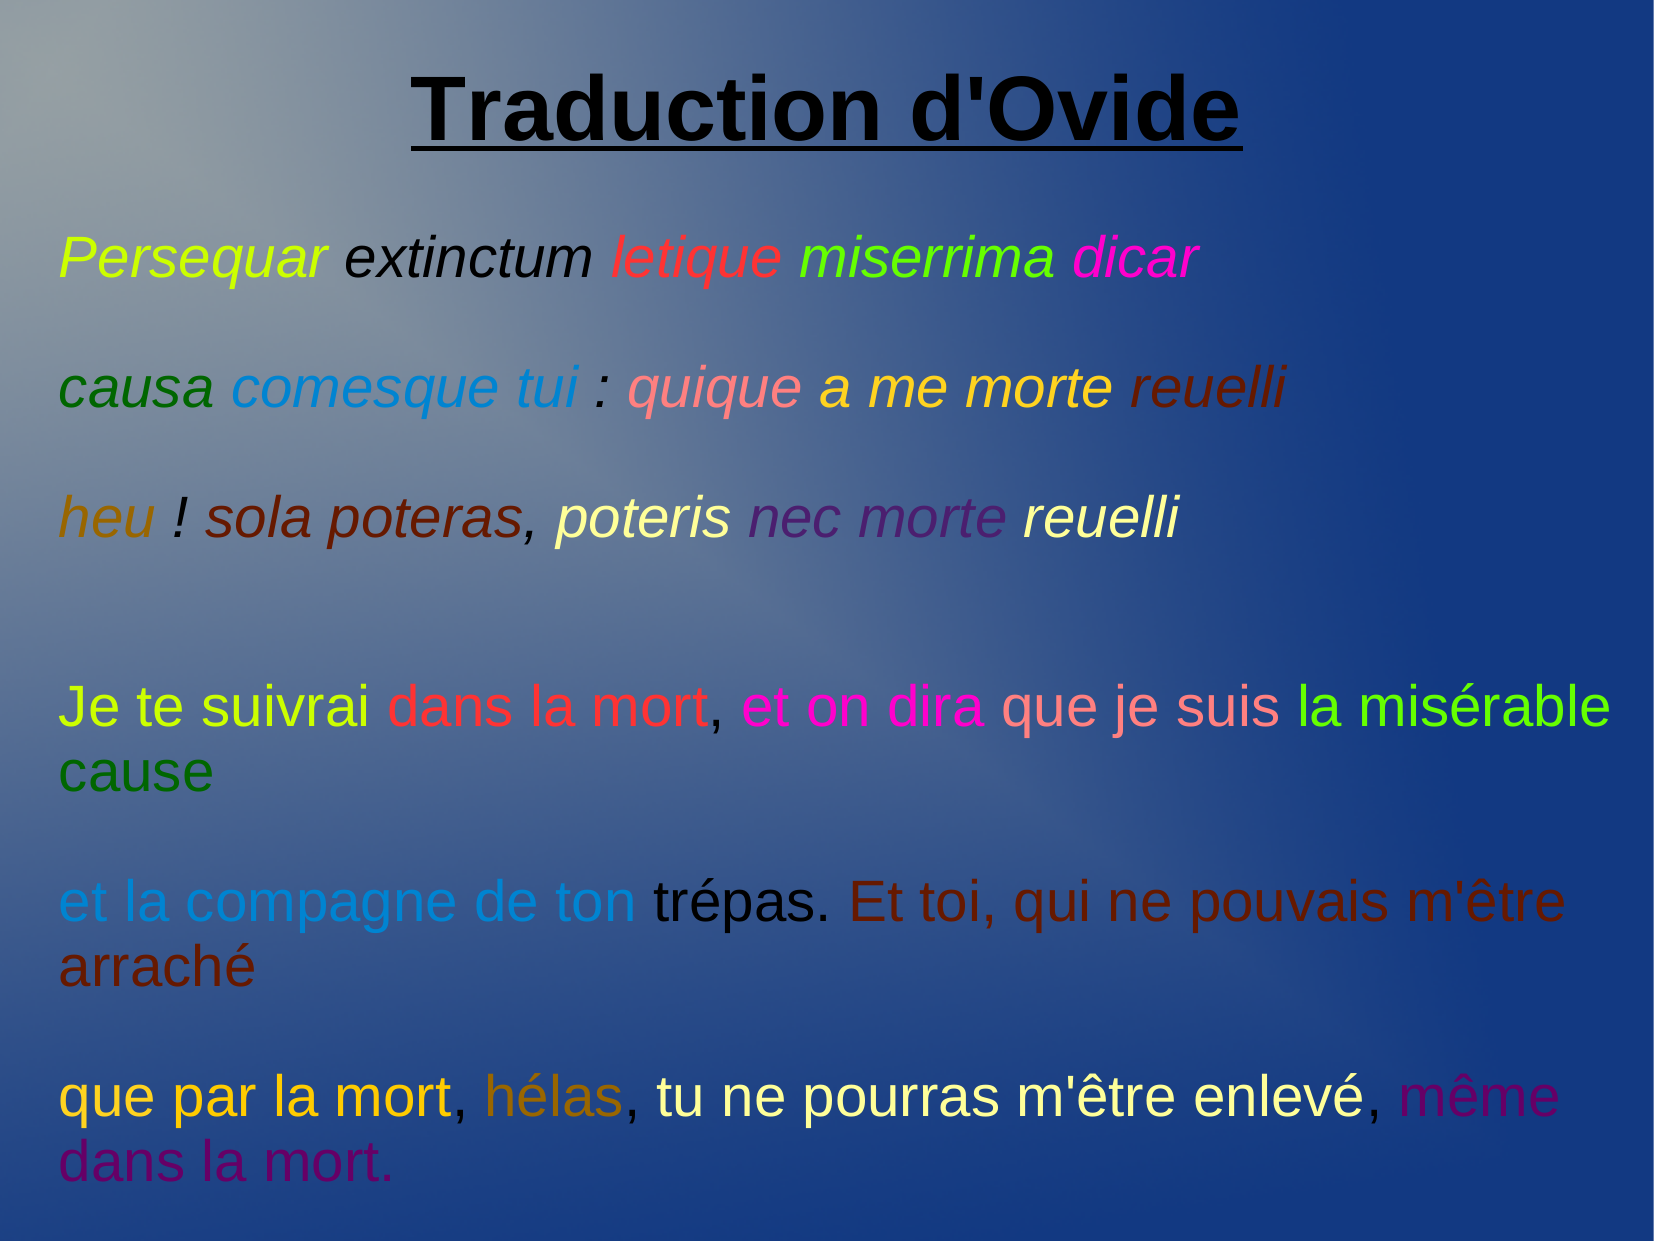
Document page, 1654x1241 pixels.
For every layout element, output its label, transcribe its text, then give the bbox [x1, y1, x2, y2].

title Traduction d'Ovide [82, 5, 1571, 213]
picture [0, 0, 1654, 1241]
list Persequar extinctum letique miserrima dicar causa comesque tui : quique a me morte reuelli heu ! sola poteras, poteris nec morte reuelli Je te suivrai dans la mort, et on dira que je suis la misérable cause et la compagne de ton trépas. Et toi, qui ne pouvais m'être arraché que par la mort, hélas, tu ne pourras m'être enlevé, même dans la mort. [59, 224, 1642, 1241]
